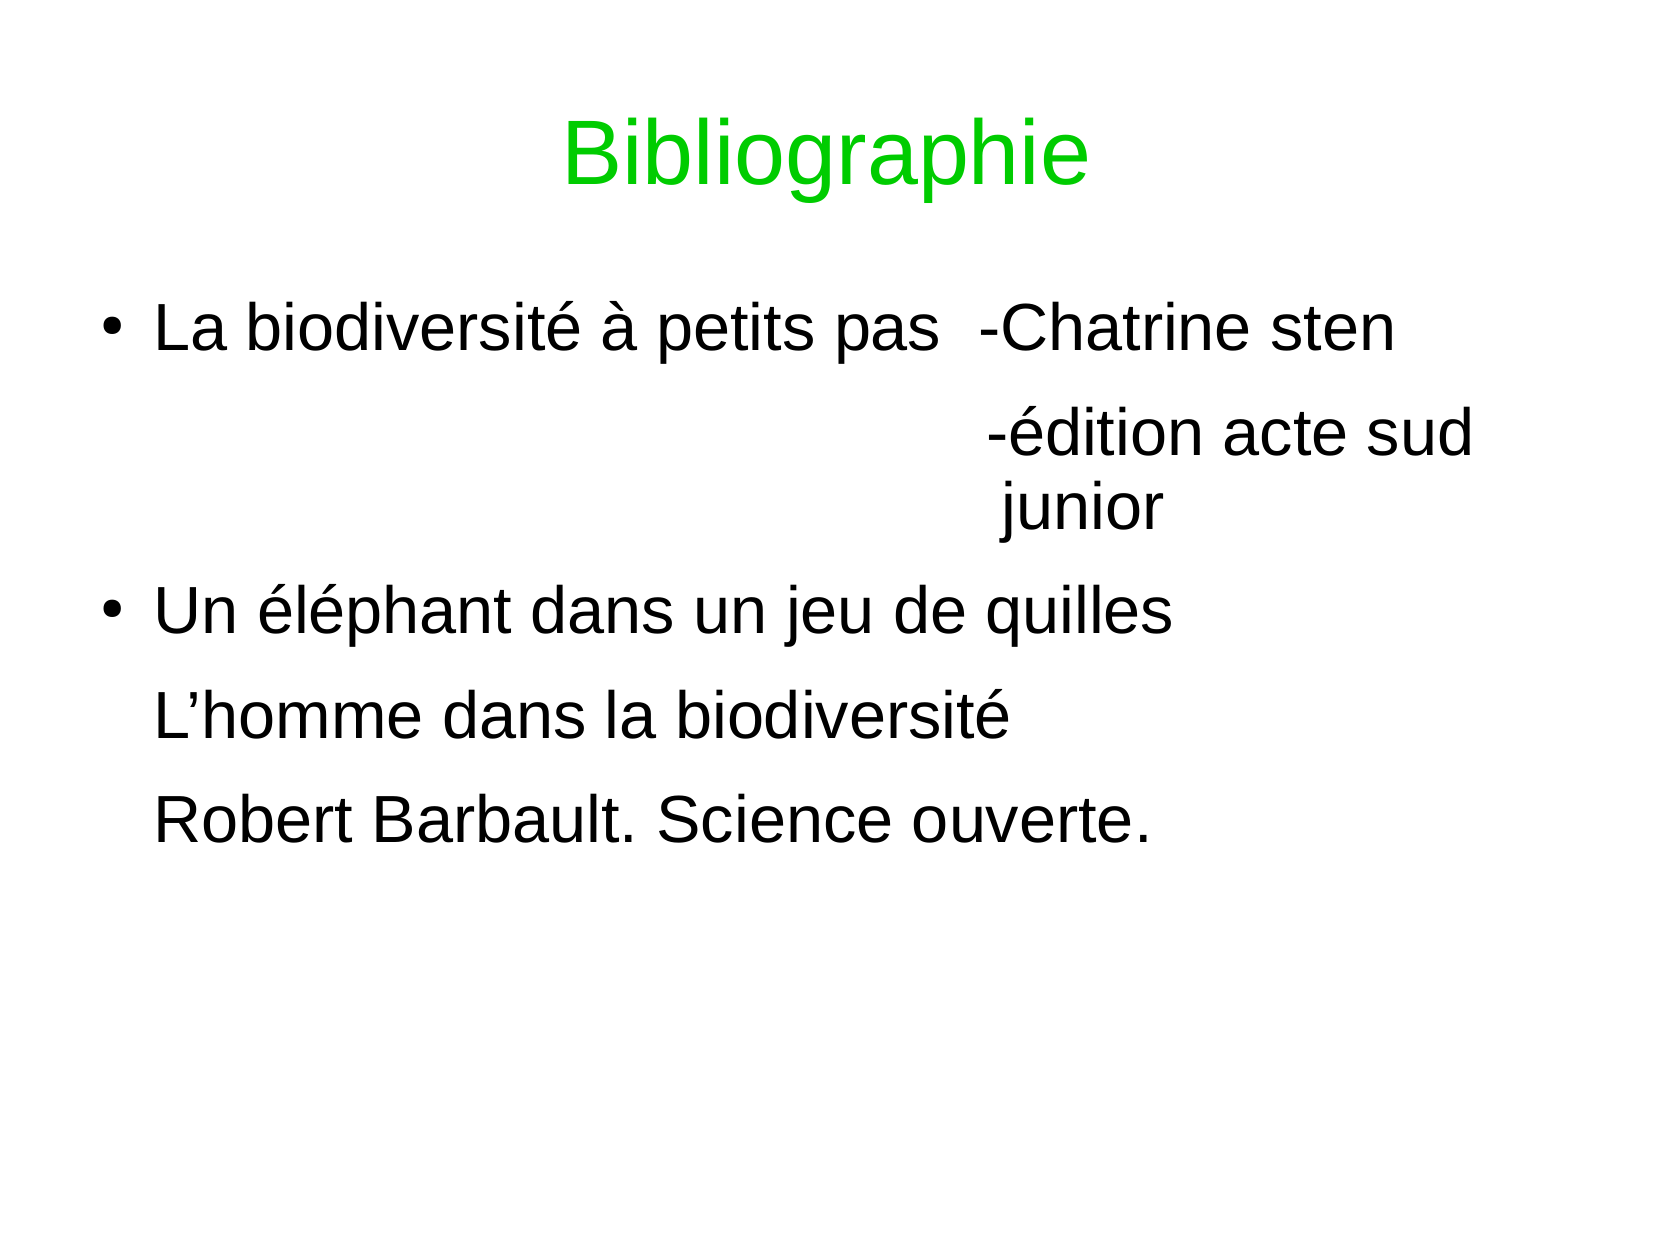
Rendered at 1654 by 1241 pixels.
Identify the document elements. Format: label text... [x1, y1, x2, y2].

list La biodiversité à petits pas -Chatrine sten -édition acte sud junior Un éléphant dans un jeu de quilles L’homme dans la biodiversité Robert Barbault. Science ouverte. [82, 290, 1571, 1010]
title Bibliographie [82, 49, 1571, 257]
